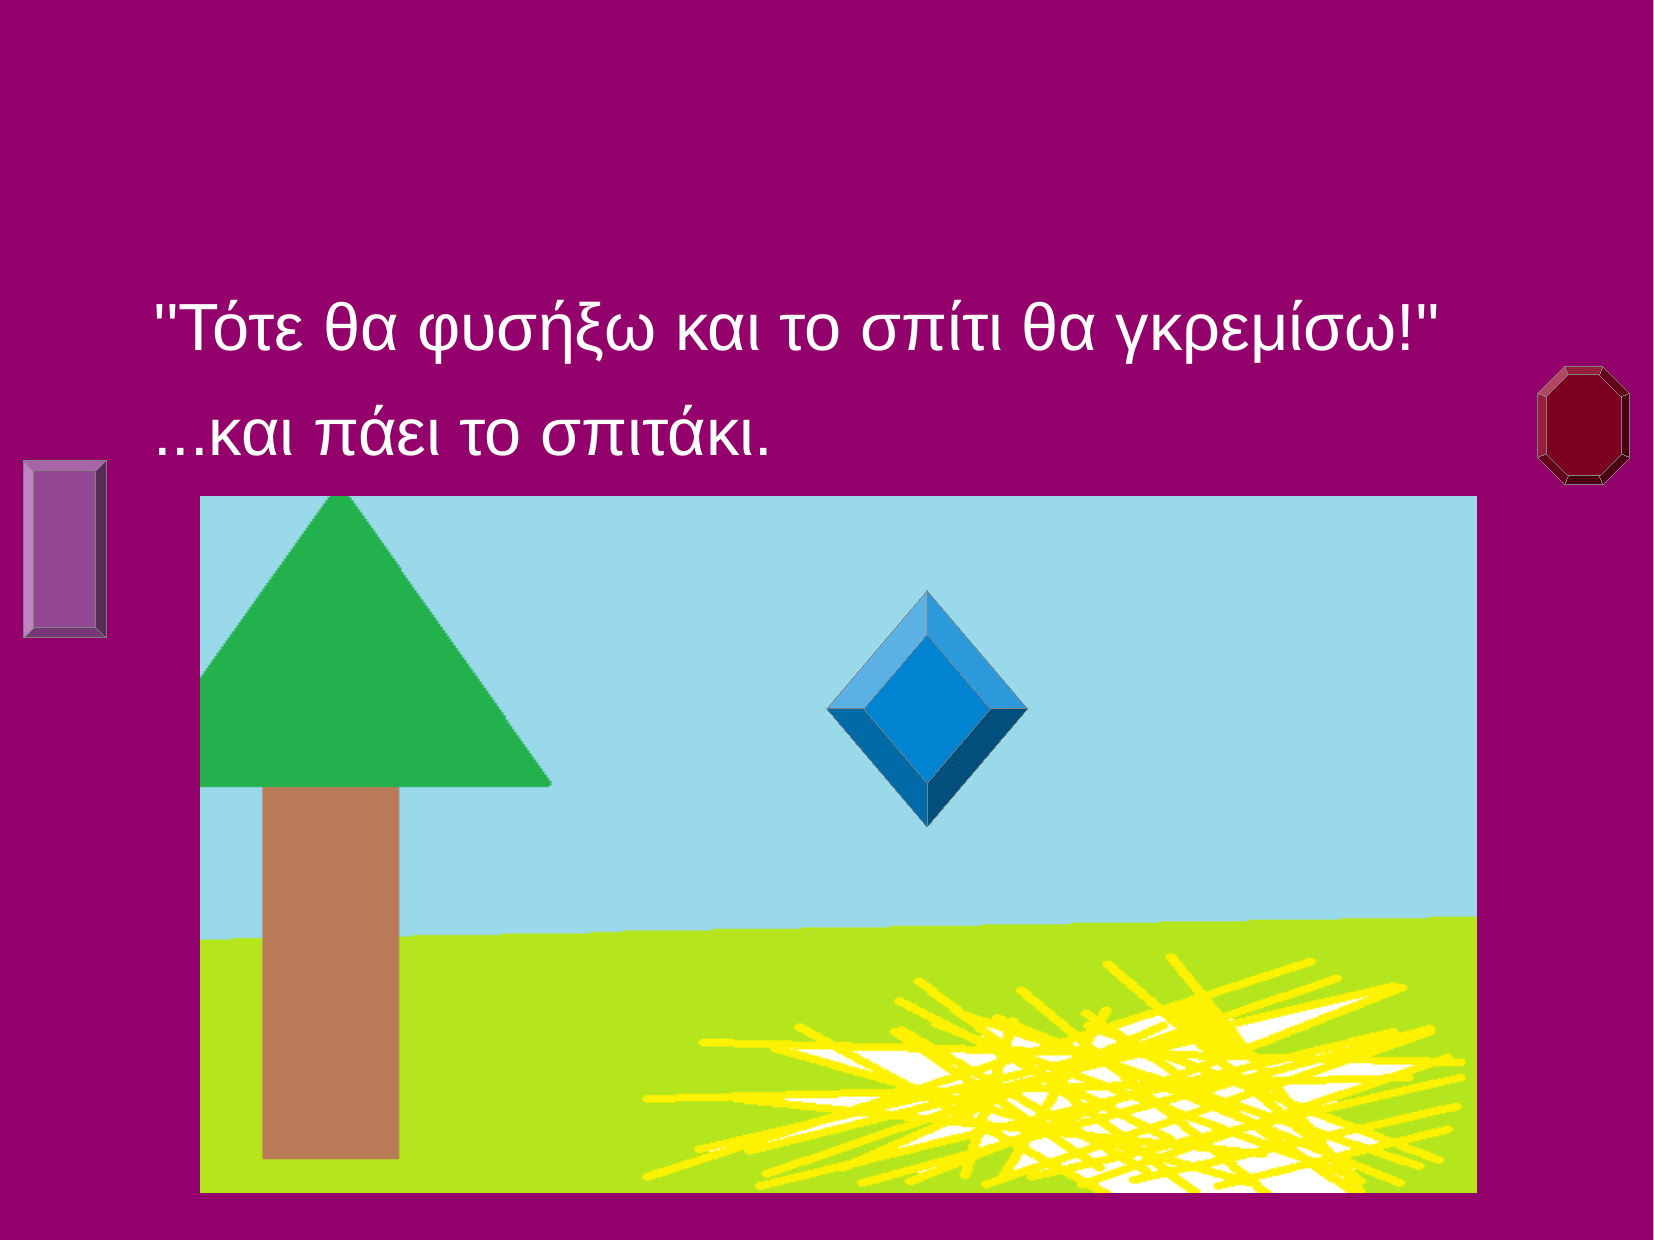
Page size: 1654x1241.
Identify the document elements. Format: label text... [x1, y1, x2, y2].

picture [200, 496, 1477, 1193]
text_box [25, 460, 107, 638]
text_box [827, 636, 1028, 827]
text_box [1538, 366, 1630, 485]
list ''Τότε θα φυσήξω και το σπίτι θα γκρεμίσω!'' ...και πάει το σπιτάκι. [82, 290, 1538, 1010]
